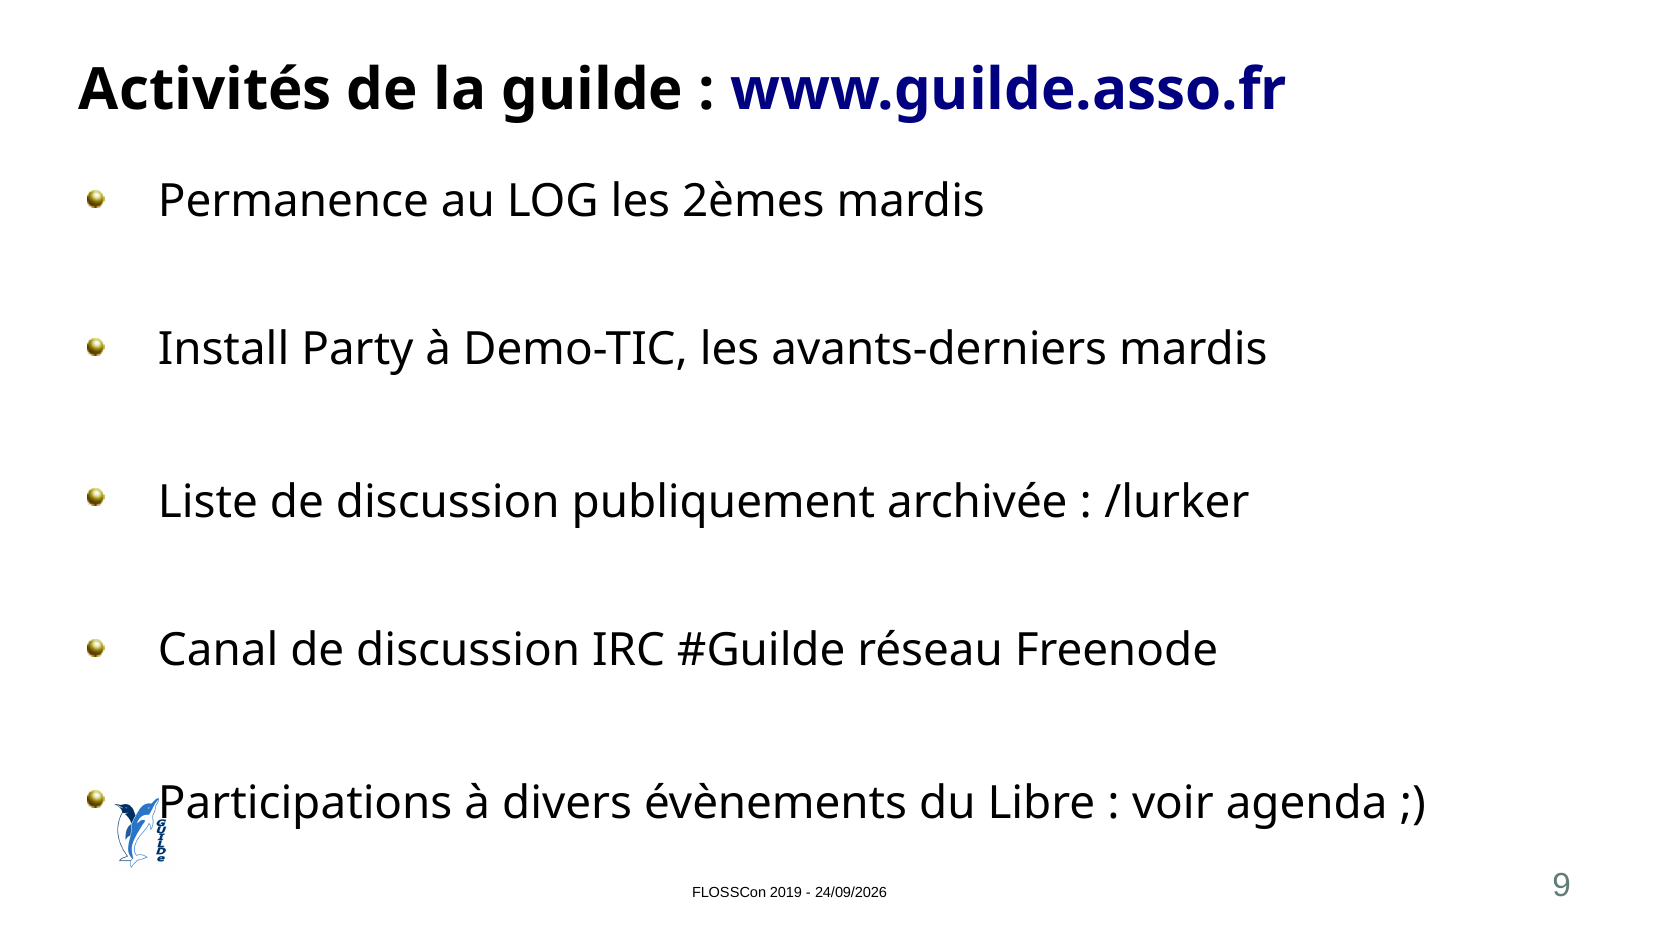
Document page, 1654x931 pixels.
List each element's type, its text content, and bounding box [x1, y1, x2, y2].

picture [87, 803, 105, 808]
list Permanence au LOG les 2èmes mardis Install Party à Demo-TIC, les avants-derniers mardis Liste de discussion publiquement archivée : /lurker Canal de discussion IRC #Guilde réseau Freenode Participations à divers évènements du Libre : voir agenda ;) [75, 199, 1536, 803]
picture [106, 803, 175, 874]
title Activités de la guilde : www.guilde.asso.fr [63, 43, 1595, 199]
